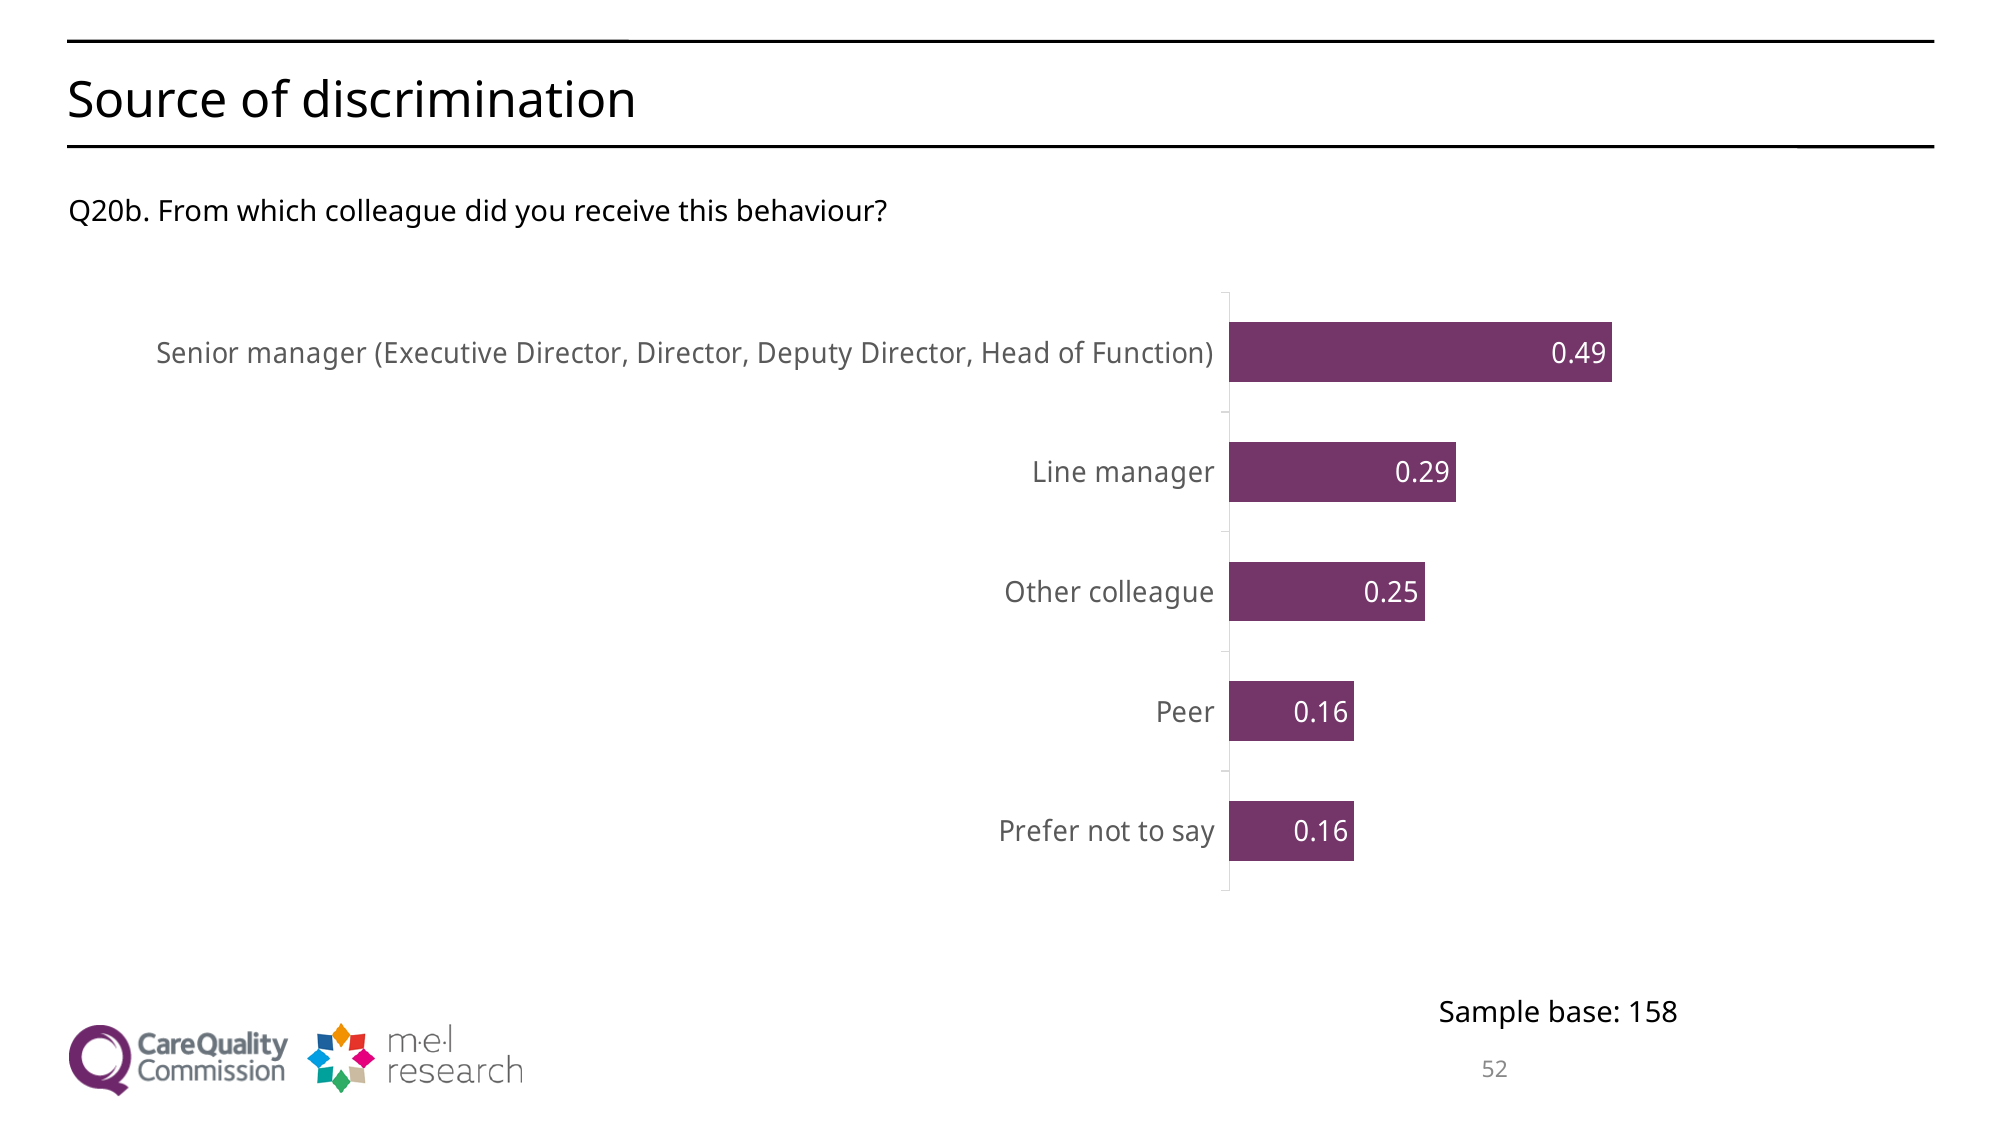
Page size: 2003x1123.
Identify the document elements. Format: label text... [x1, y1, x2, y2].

picture [307, 1023, 522, 1093]
text_box Sample base: 158 [1423, 986, 1696, 1037]
picture [67, 1023, 291, 1099]
slide_number 52 [1466, 1039, 1934, 1100]
chart [156, 279, 1728, 904]
title Source of discrimination [67, 48, 1935, 136]
text_box Q20b. From which colleague did you receive this behaviour? [68, 184, 942, 227]
